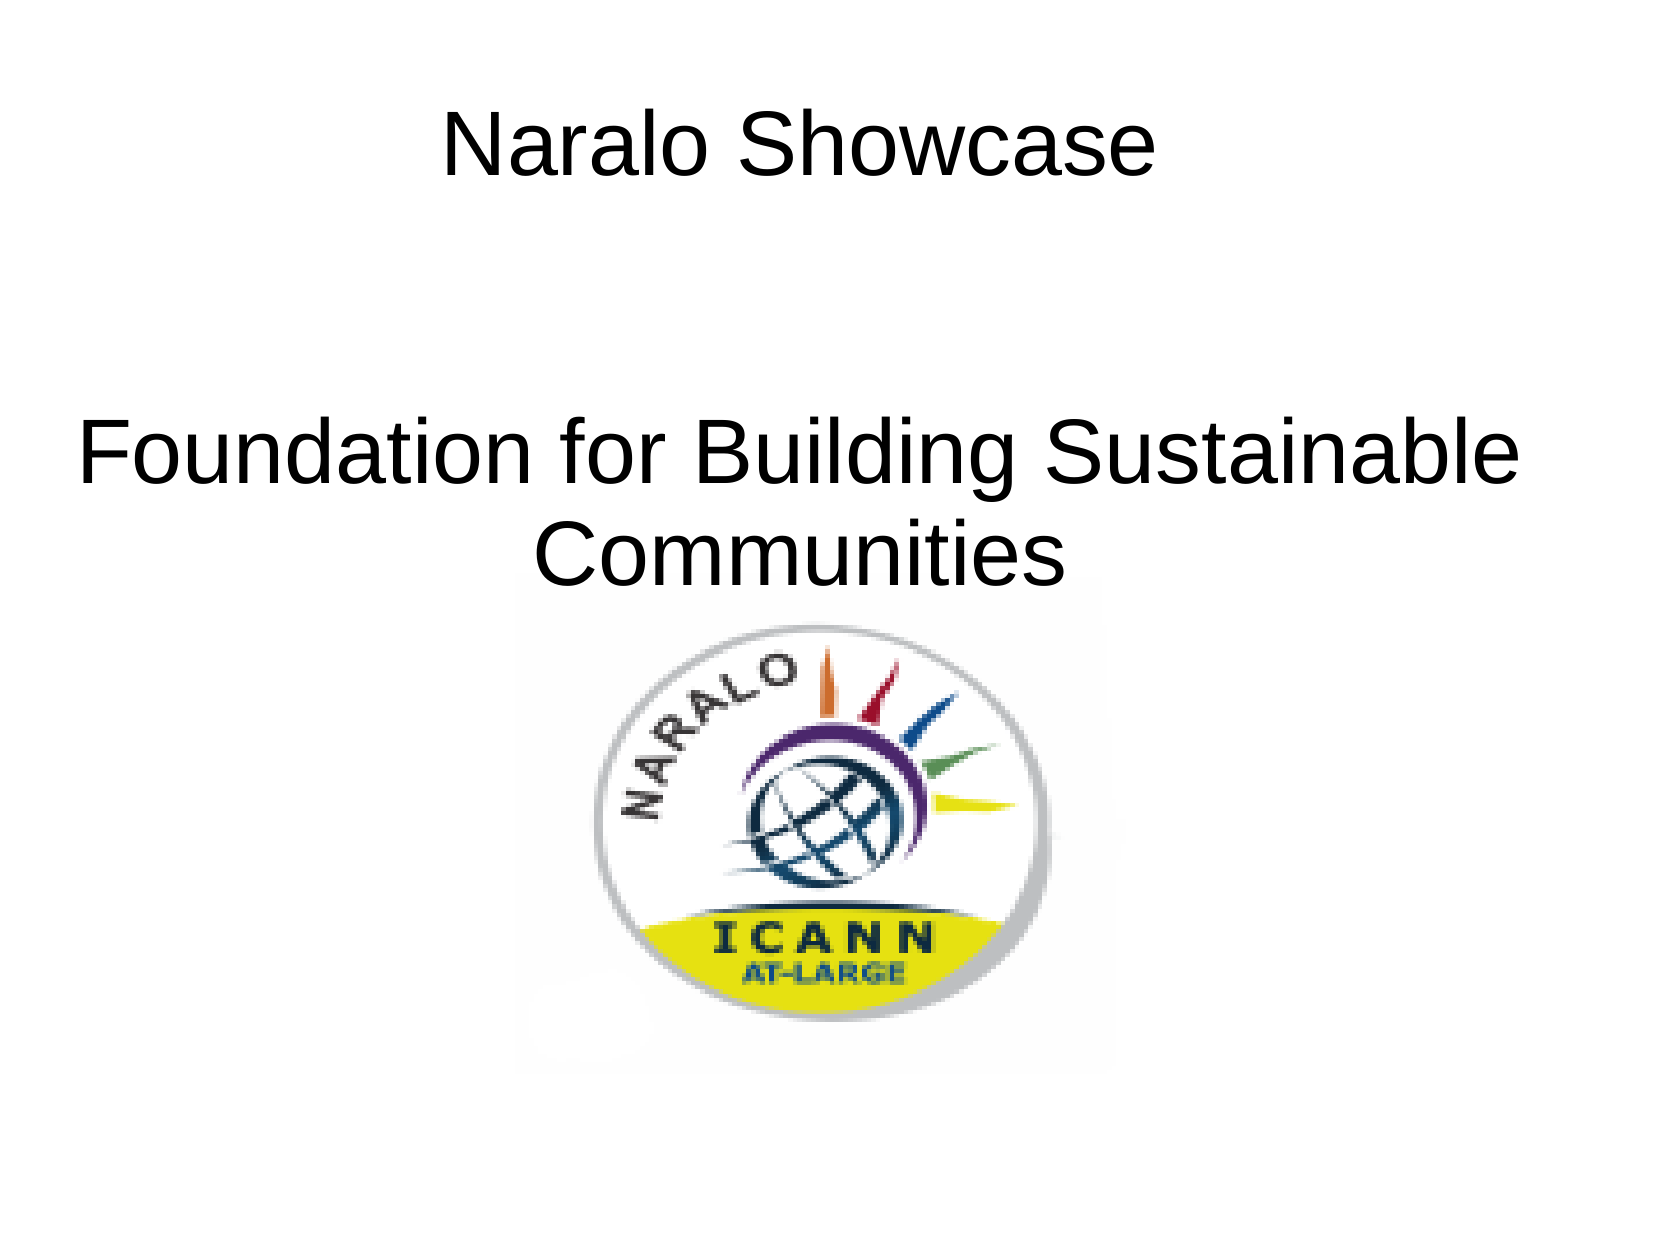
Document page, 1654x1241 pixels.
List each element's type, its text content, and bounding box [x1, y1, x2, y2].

title Naralo Showcase Foundation for Building Sustainable Communities [30, 0, 1571, 606]
picture [511, 606, 1126, 1079]
